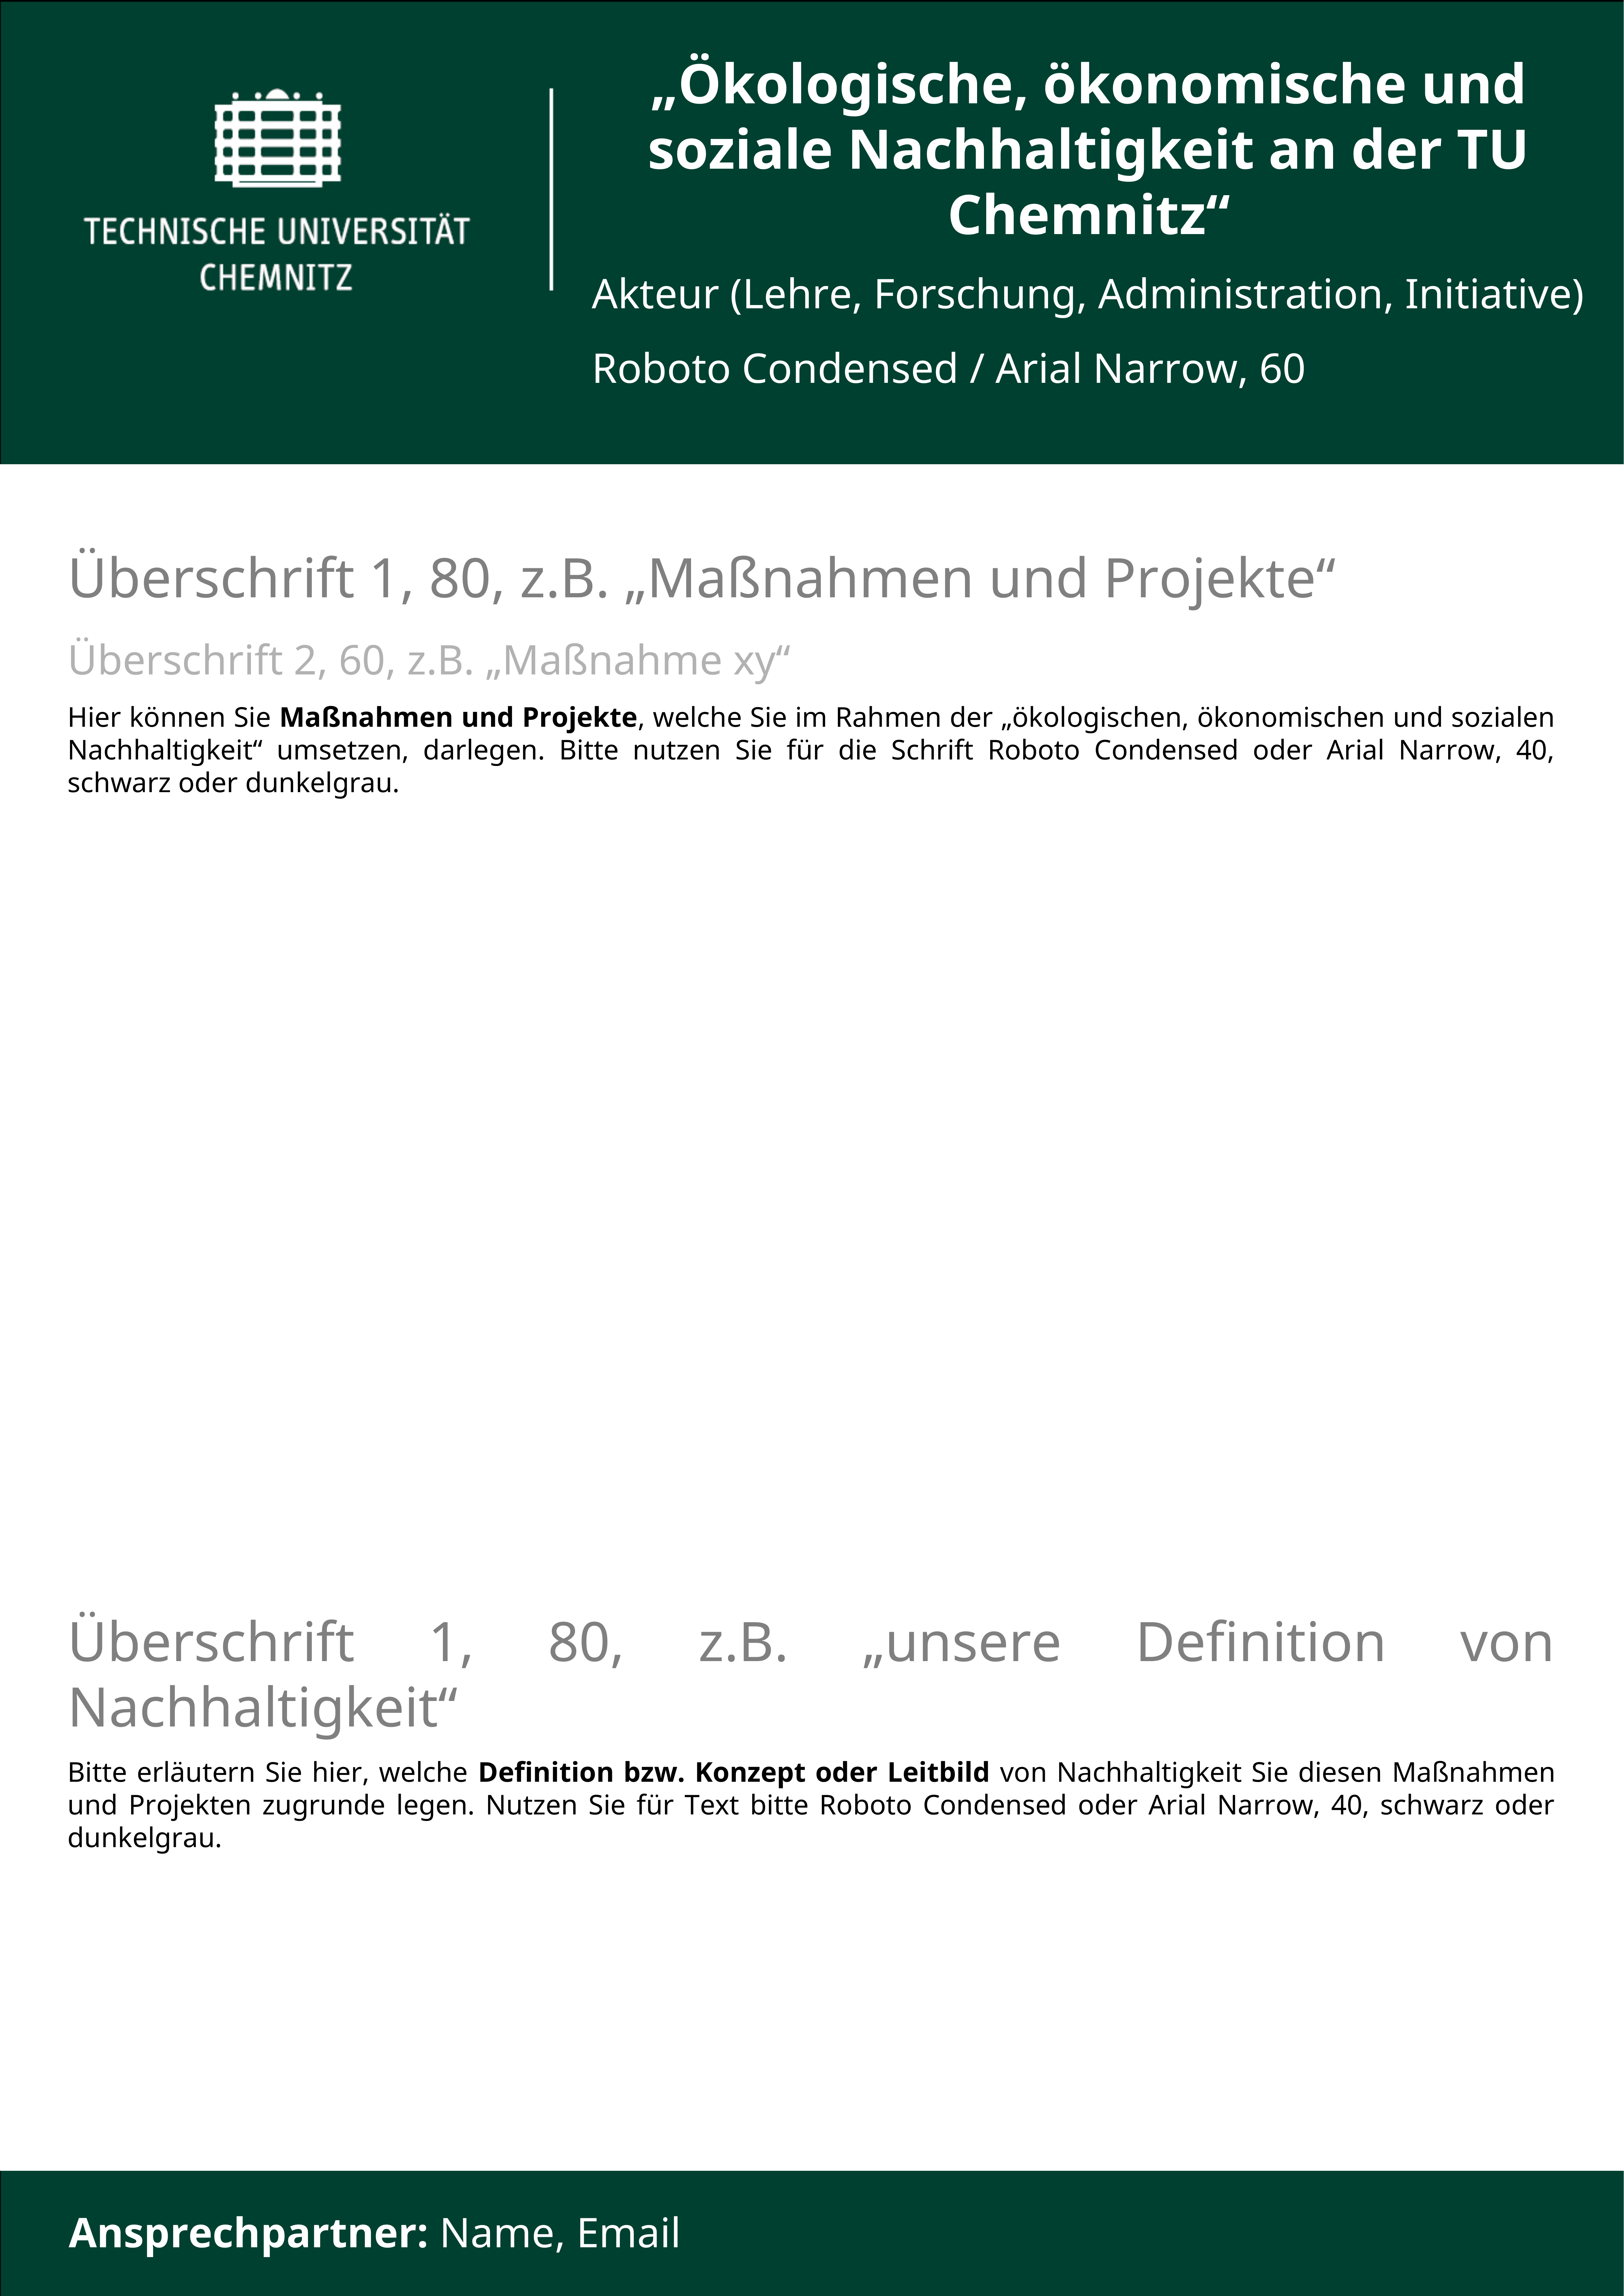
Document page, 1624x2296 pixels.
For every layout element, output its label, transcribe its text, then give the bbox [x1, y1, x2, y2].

picture [0, 2171, 1624, 2296]
text_box Ansprechpartner: Name, Email [53, 2198, 1123, 2264]
text_box „Ökologische, ökonomische und soziale Nachhaltigkeit an der TU Chemnitz“ [554, 41, 1624, 253]
picture [0, 0, 1624, 464]
text_box Überschrift 1, 80, z.B. „Maßnahmen und Projekte“ Überschrift 2, 60, z.B. „Maßnahme xy“ Hier können Sie Maßnahmen und Projekte, welche Sie im Rahmen der „ökologischen, ökonomischen und sozialen Nachhaltigkeit“ umsetzen, darlegen. Bitte nutzen Sie für die Schrift Roboto Condensed oder Arial Narrow, 40, schwarz oder dunkelgrau. [51, 535, 1572, 856]
text_box Überschrift 1, 80, z.B. „unsere Definition von Nachhaltigkeit“ Bitte erläutern Sie hier, welche Definition bzw. Konzept oder Leitbild von Nachhaltigkeit Sie diesen Maßnahmen und Projekten zugrunde legen. Nutzen Sie für Text bitte Roboto Condensed oder Arial Narrow, 40, schwarz oder dunkelgrau. [51, 1599, 1572, 1911]
text_box Akteur (Lehre, Forschung, Administration, Initiative) Roboto Condensed / Arial Narrow, 60 [576, 260, 1624, 400]
